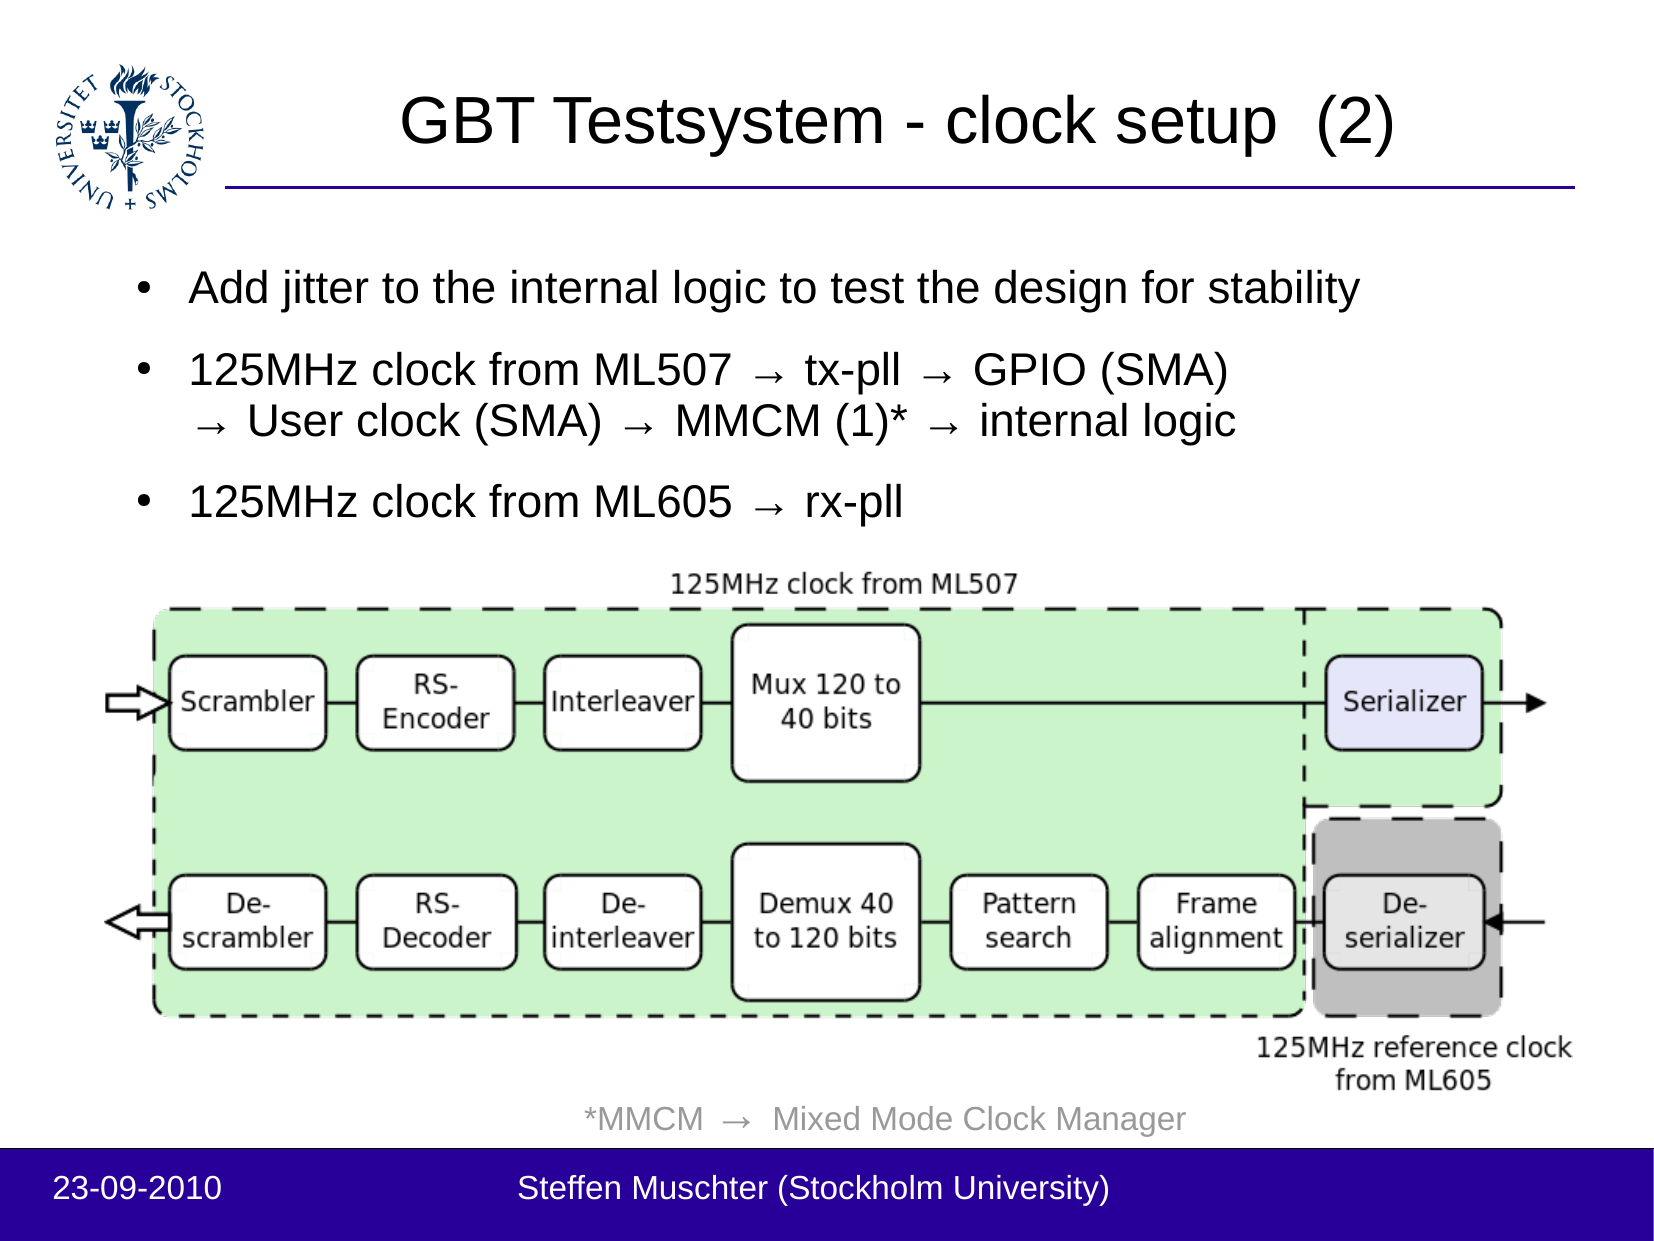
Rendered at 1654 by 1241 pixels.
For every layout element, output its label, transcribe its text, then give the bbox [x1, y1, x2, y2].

text_box *MMCM → Mixed Mode Clock Manager [569, 1095, 1238, 1148]
picture [54, 64, 212, 215]
picture [104, 569, 1573, 1095]
text_box Add jitter to the internal logic to test the design for stability 125MHz clock from ML507 → tx-pll → GPIO (SMA) → User clock (SMA) → MMCM (1)* → internal logic 125MHz clock from ML605 → rx-pll [121, 255, 1576, 535]
text_box GBT Testsystem - clock setup (2) [384, 75, 1415, 165]
